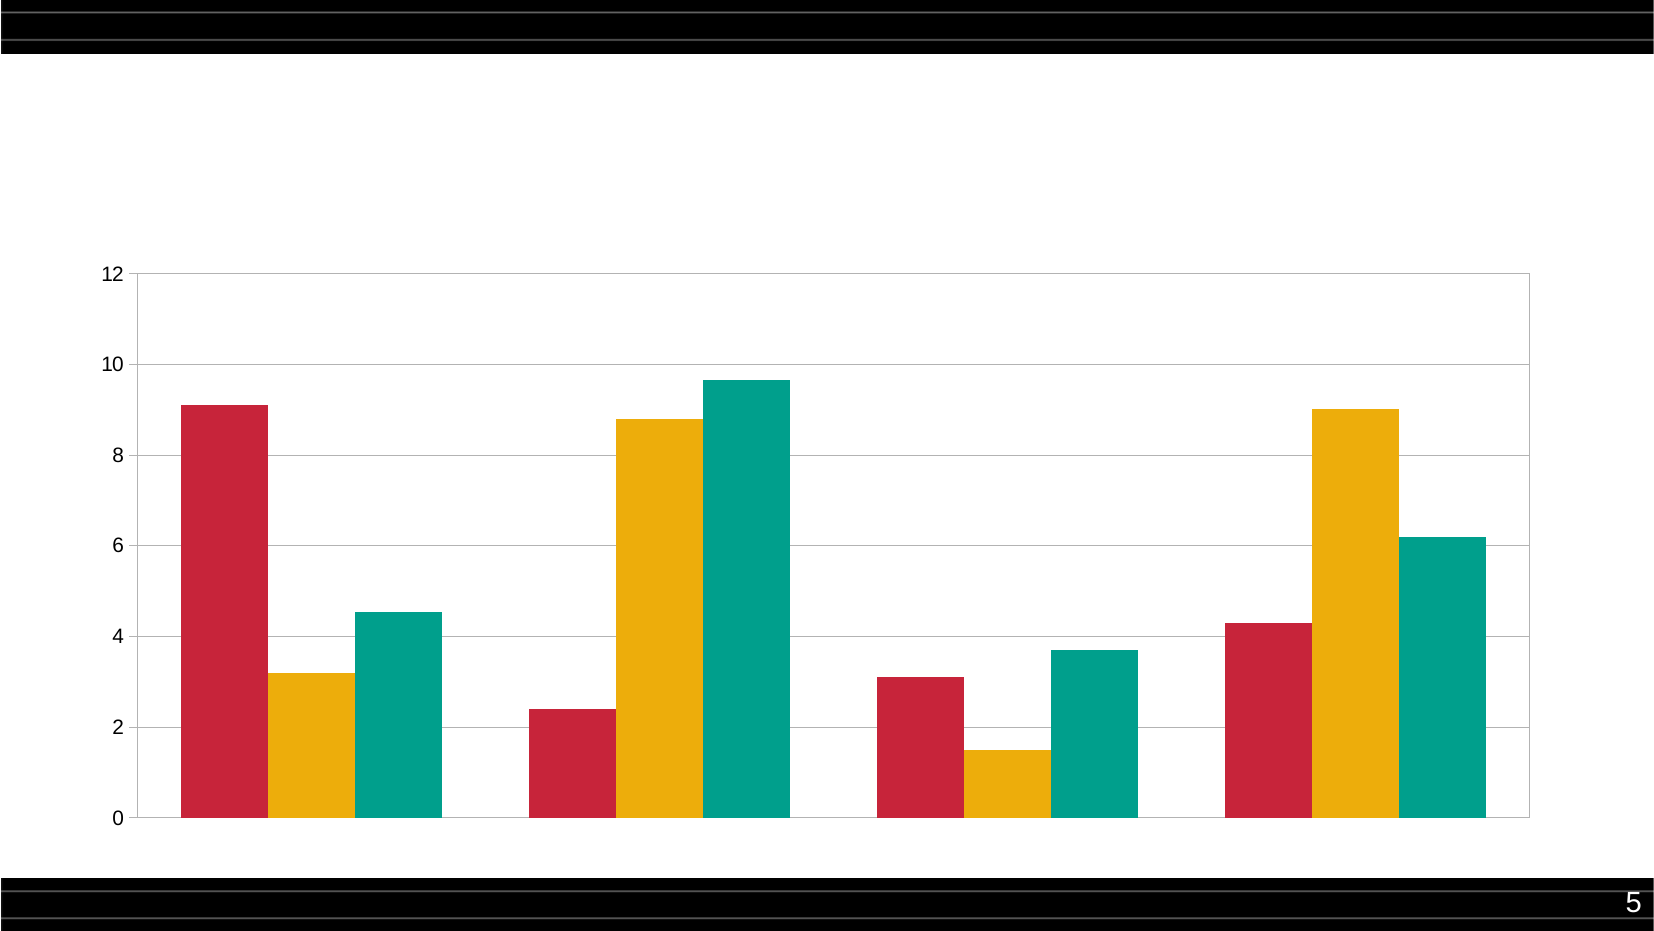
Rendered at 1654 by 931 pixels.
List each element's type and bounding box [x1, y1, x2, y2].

chart [71, 250, 1559, 842]
picture [1, 878, 1654, 931]
picture [1, 0, 1654, 54]
